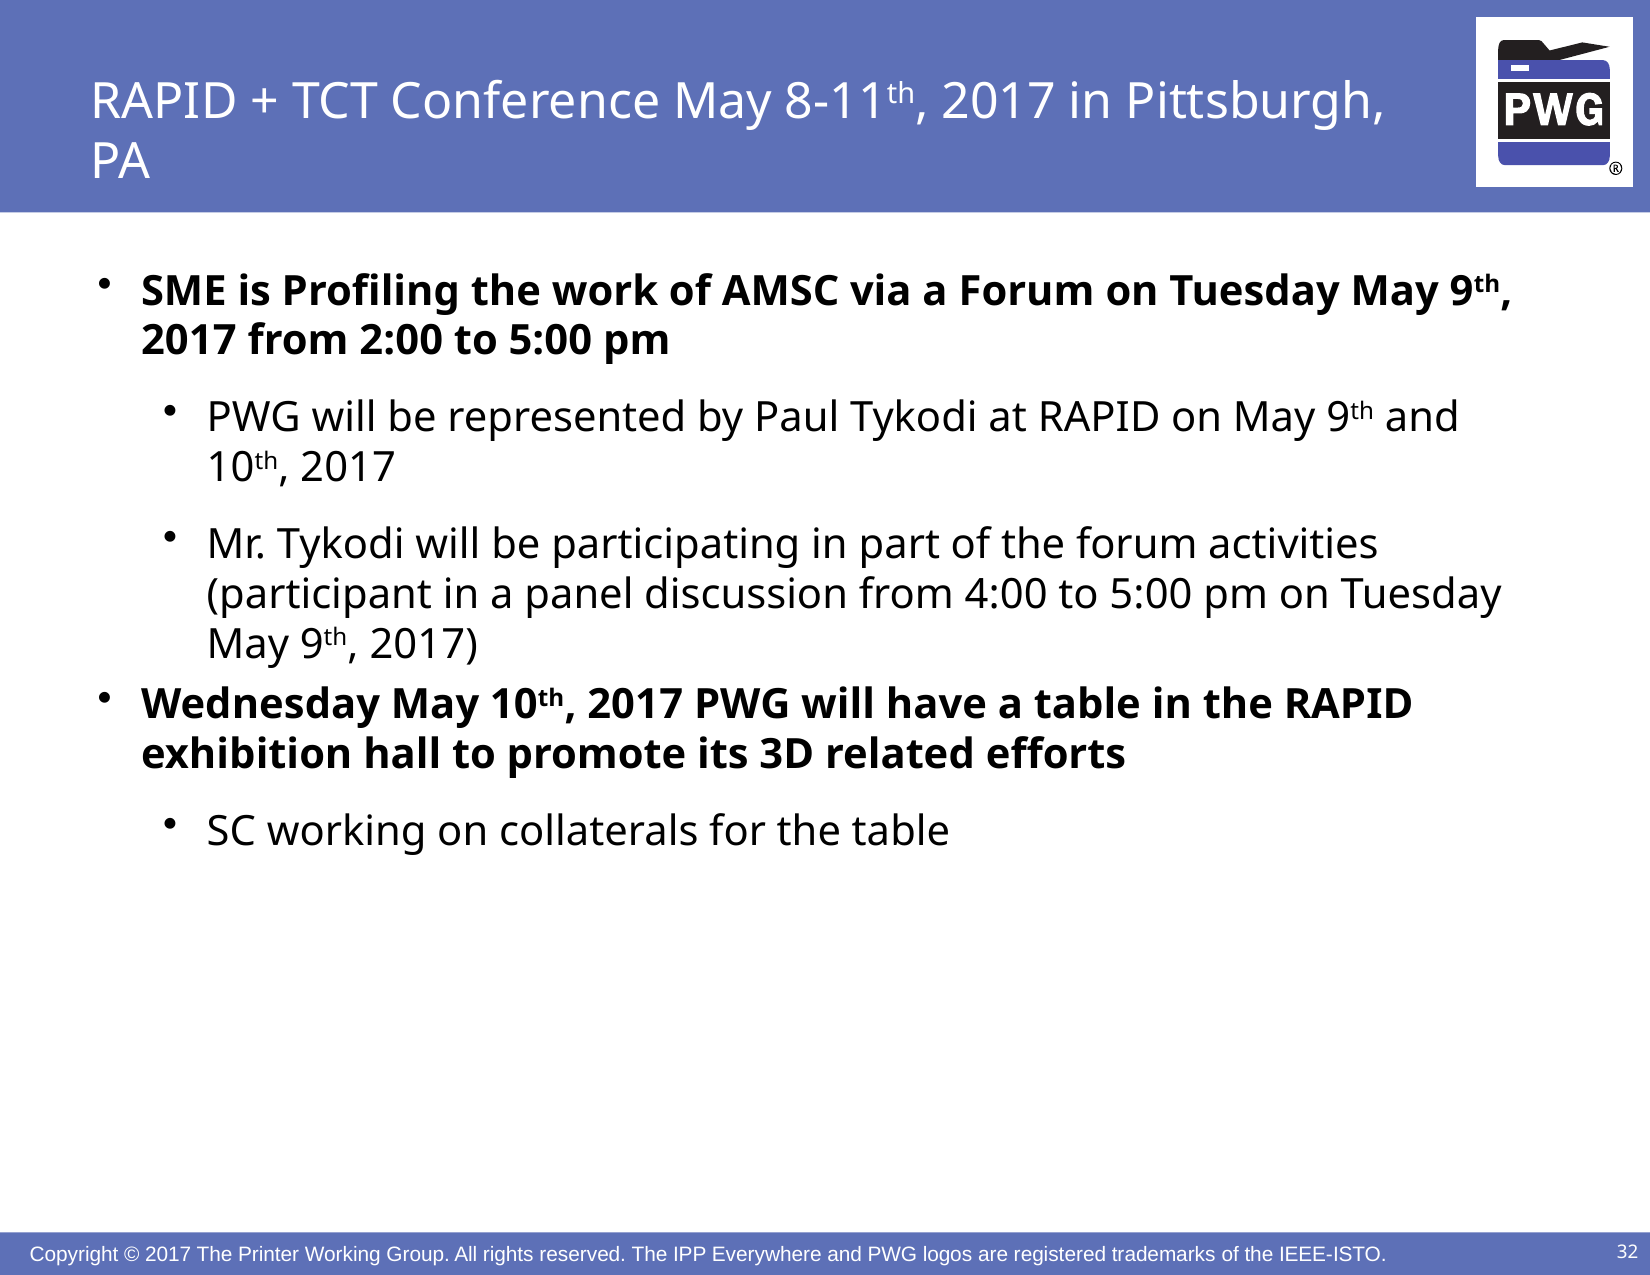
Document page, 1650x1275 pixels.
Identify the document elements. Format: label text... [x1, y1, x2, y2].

title RAPID + TCT Conference May 8-11th, 2017 in Pittsburgh, PA [82, 8, 1449, 198]
list SME is Profiling the work of AMSC via a Forum on Tuesday May 9th, 2017 from 2:00 to 5:00 pm PWG will be represented by Paul Tykodi at RAPID on May 9th and 10th, 2017 Mr. Tykodi will be participating in part of the forum activities (participant in a panel discussion from 4:00 to 5:00 pm on Tuesday May 9th, 2017) Wednesday May 10th, 2017 PWG will have a table in the RAPID exhibition hall to promote its 3D related efforts SC working on collaterals for the table [82, 254, 1568, 1233]
